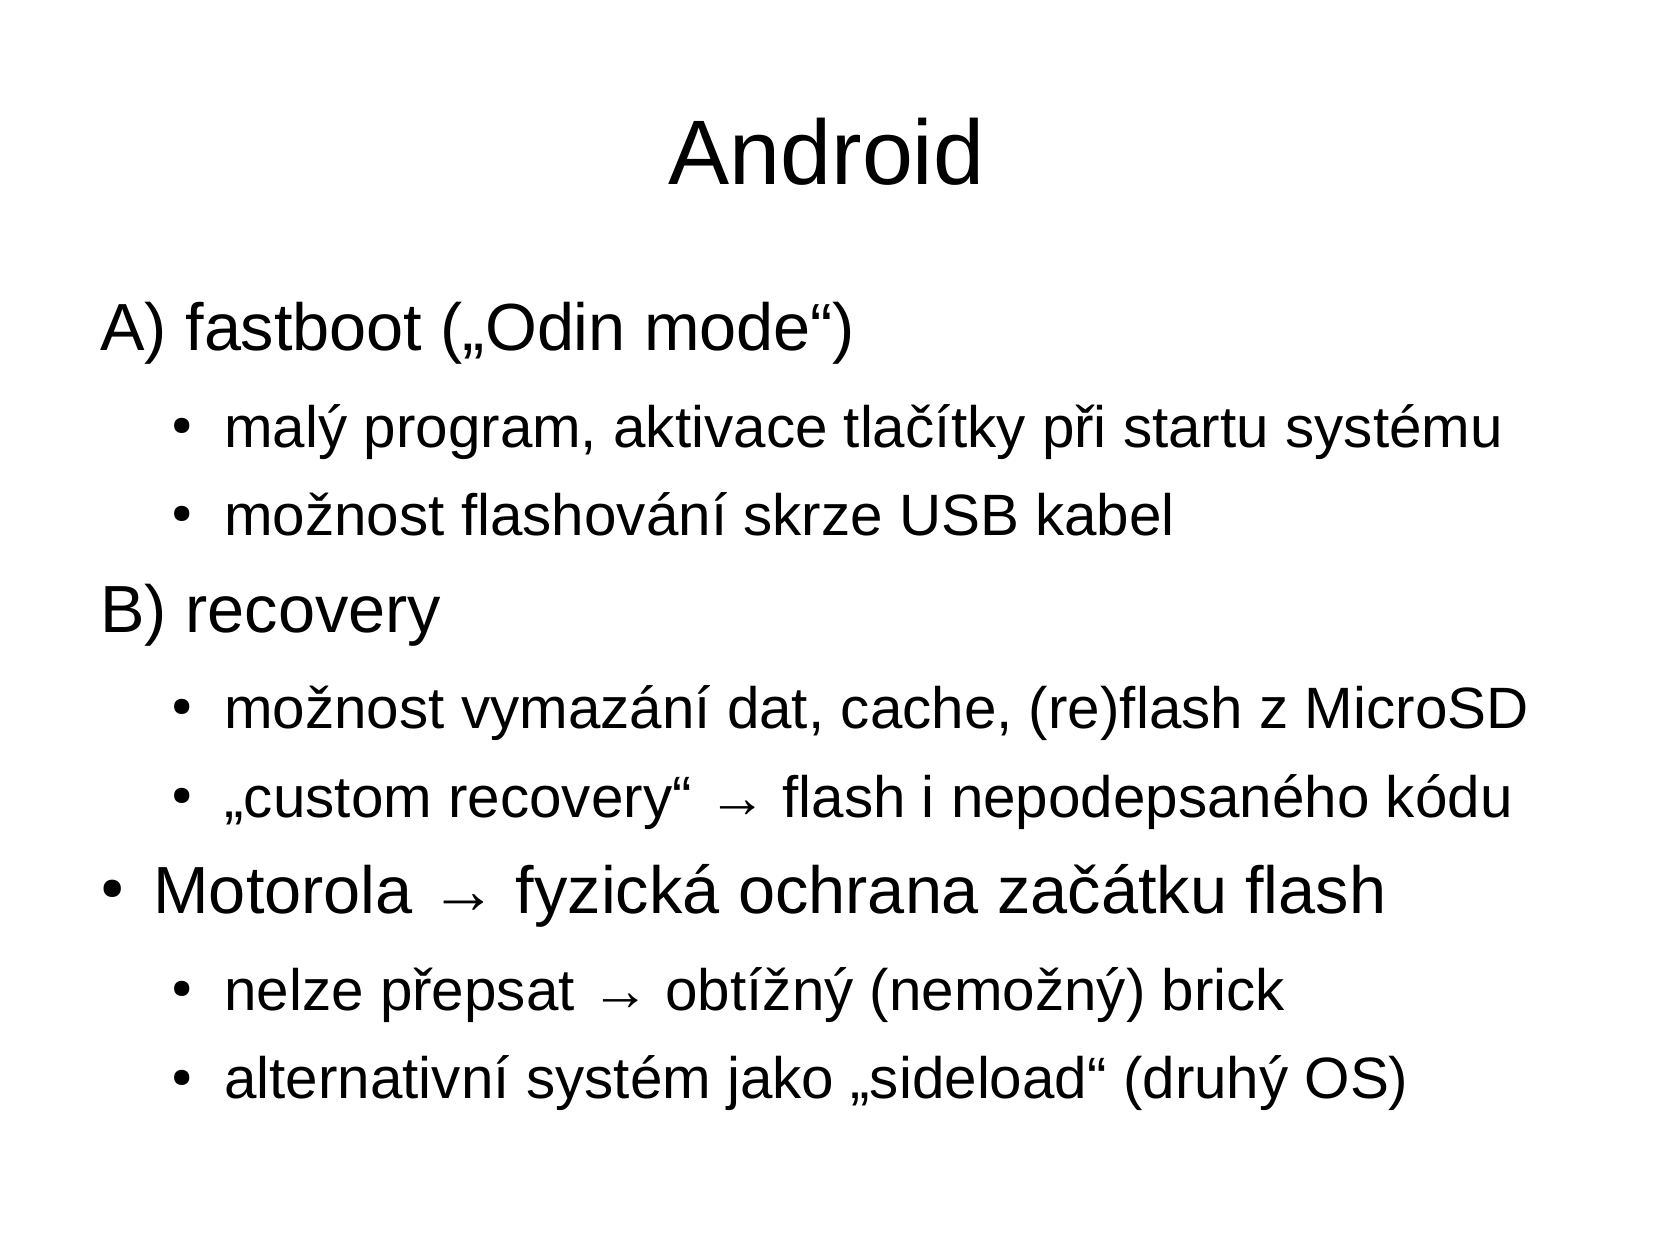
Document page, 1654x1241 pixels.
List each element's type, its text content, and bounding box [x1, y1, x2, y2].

list fastboot („Odin mode“) malý program, aktivace tlačítky při startu systému možnost flashování skrze USB kabel recovery možnost vymazání dat, cache, (re)flash z MicroSD „custom recovery“ → flash i nepodepsaného kódu Motorola → fyzická ochrana začátku flash nelze přepsat → obtížný (nemožný) brick alternativní systém jako „sideload“ (druhý OS) [82, 290, 1571, 1112]
title Android [82, 49, 1571, 257]
